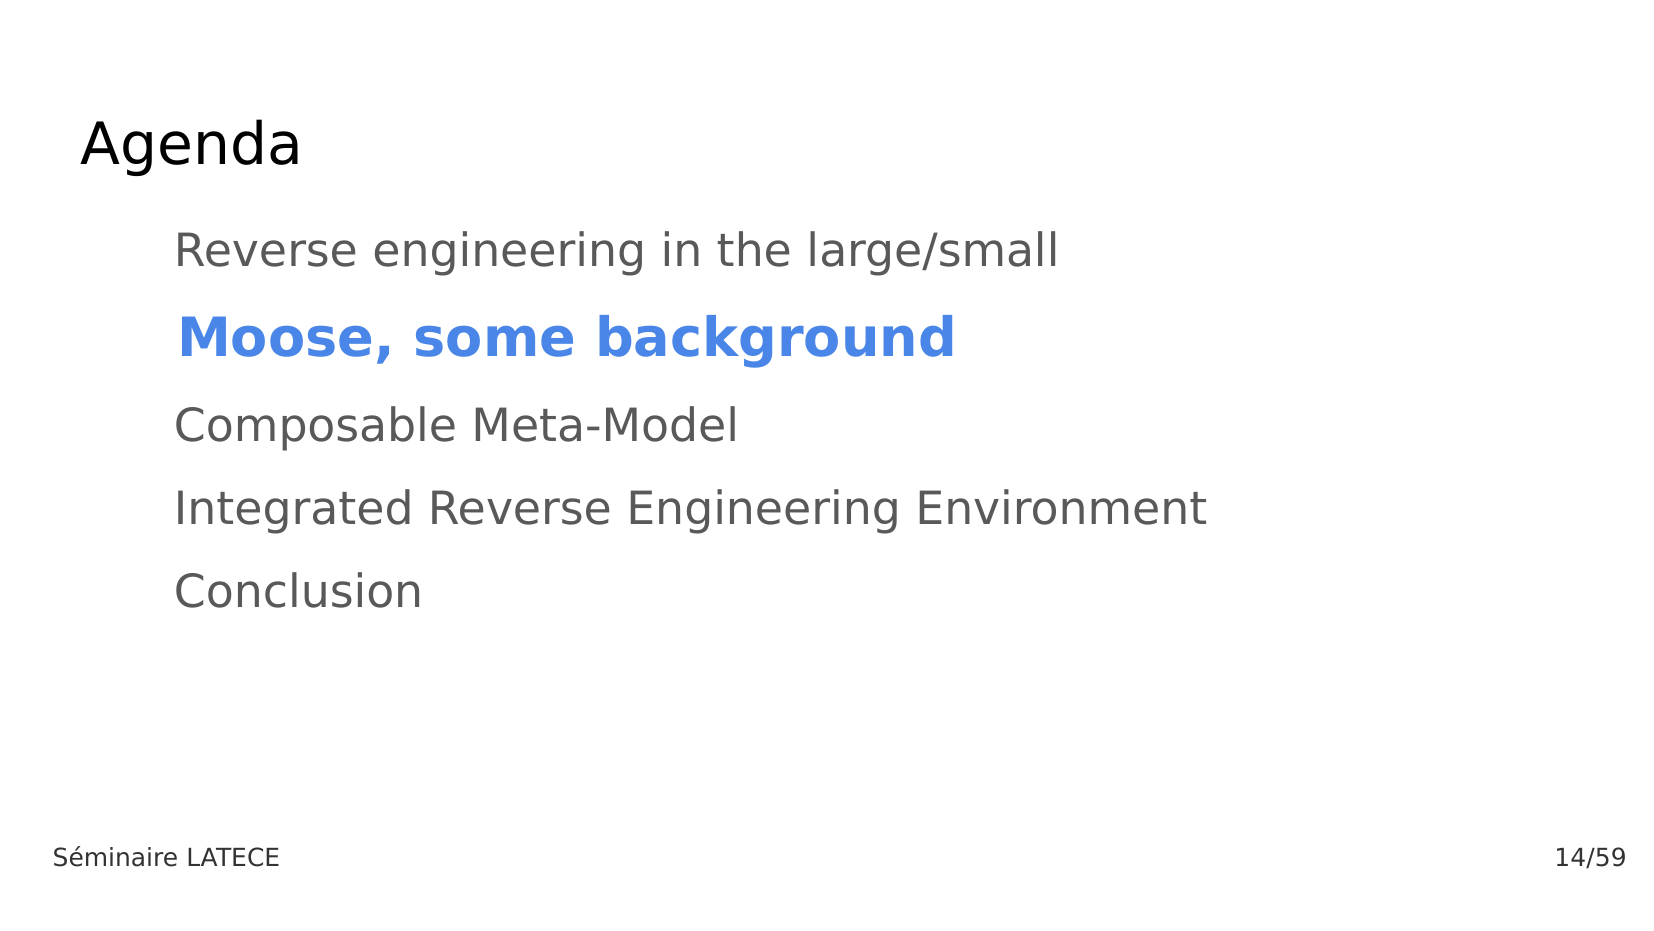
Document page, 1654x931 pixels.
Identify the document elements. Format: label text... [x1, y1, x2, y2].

list Reverse engineering in the large/small Moose, some background Composable Meta-Model Integrated Reverse Engineering Environment Conclusion [157, 223, 1578, 797]
title Agenda [80, 97, 1479, 192]
